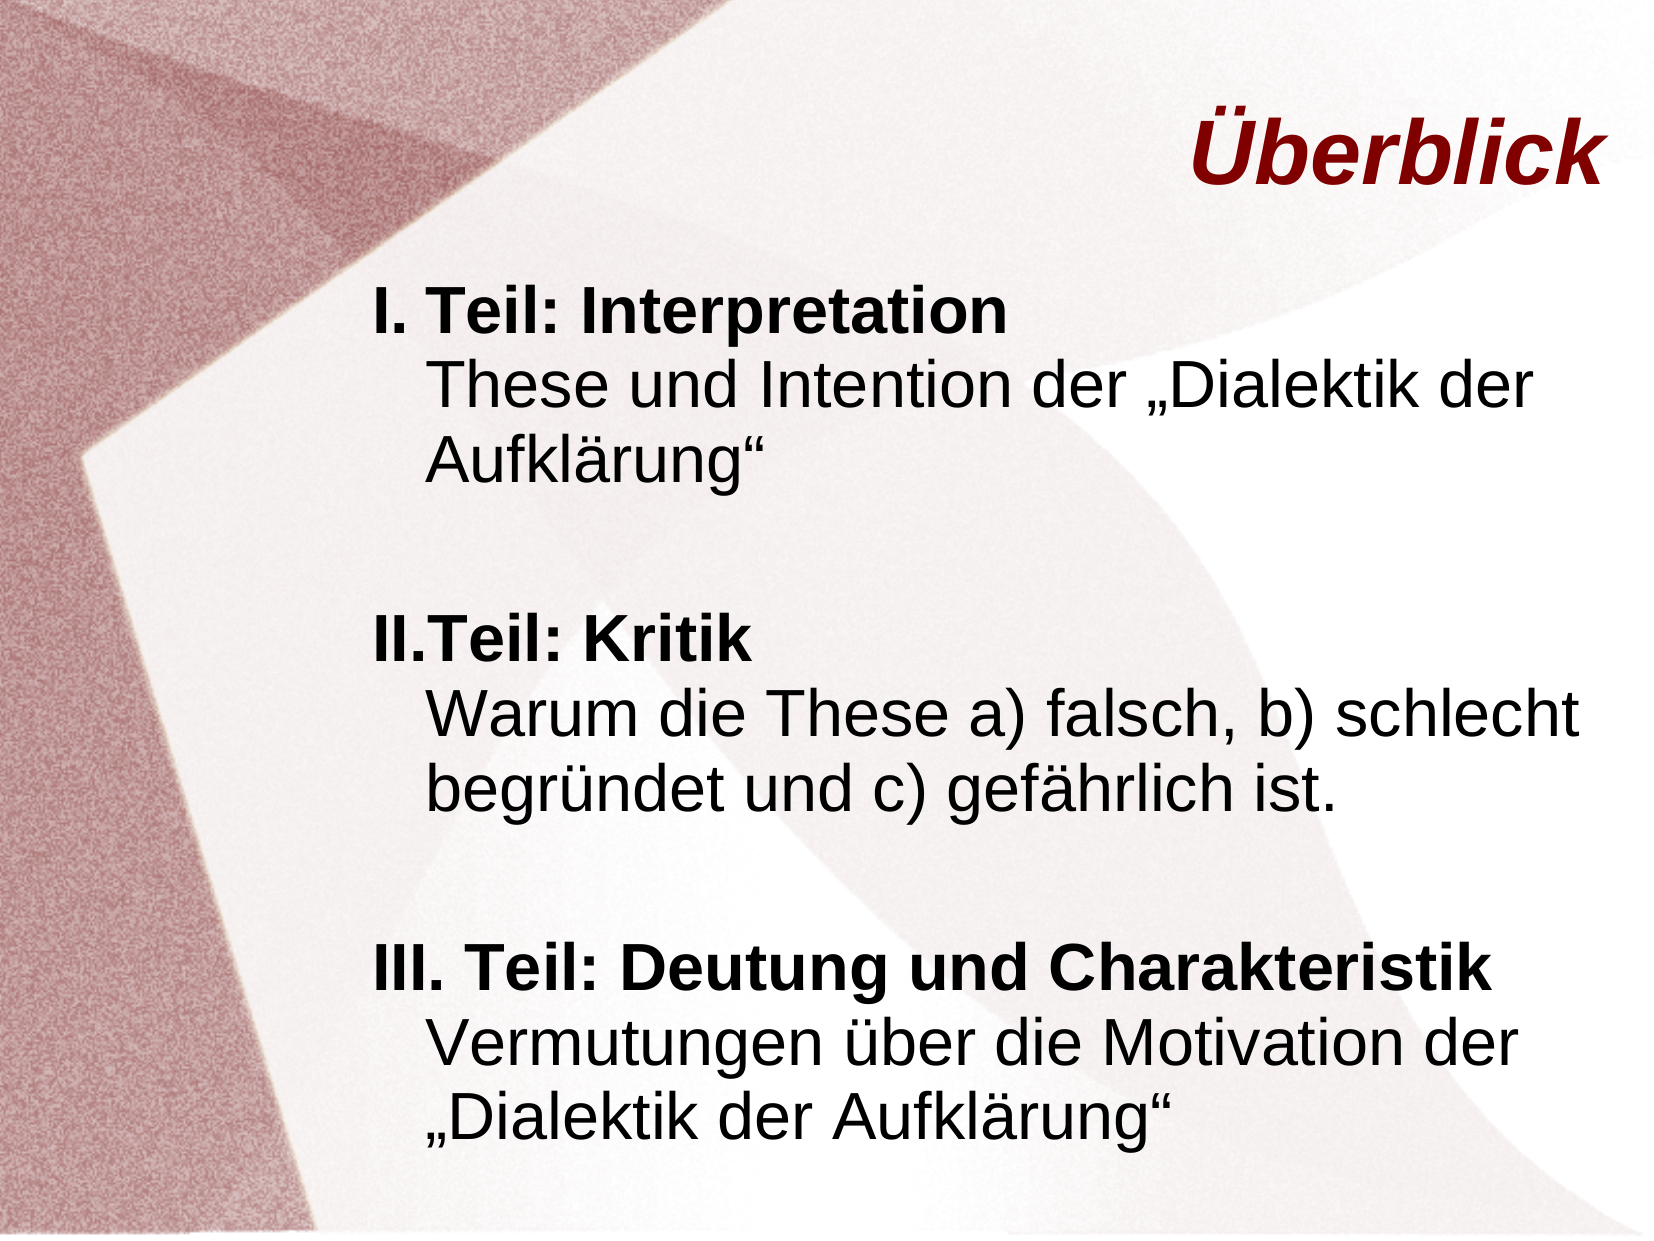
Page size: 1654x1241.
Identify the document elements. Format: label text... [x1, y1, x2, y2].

list Teil: Interpretation These und Intention der „Dialektik der Aufklärung“ Teil: Kritik Warum die These a) falsch, b) schlecht begründet und c) gefährlich ist. Teil: Deutung und Charakteristik Vermutungen über die Motivation der „Dialektik der Aufklärung“ [354, 272, 1630, 1155]
picture [0, 0, 1654, 1241]
title Überblick [596, 49, 1607, 257]
